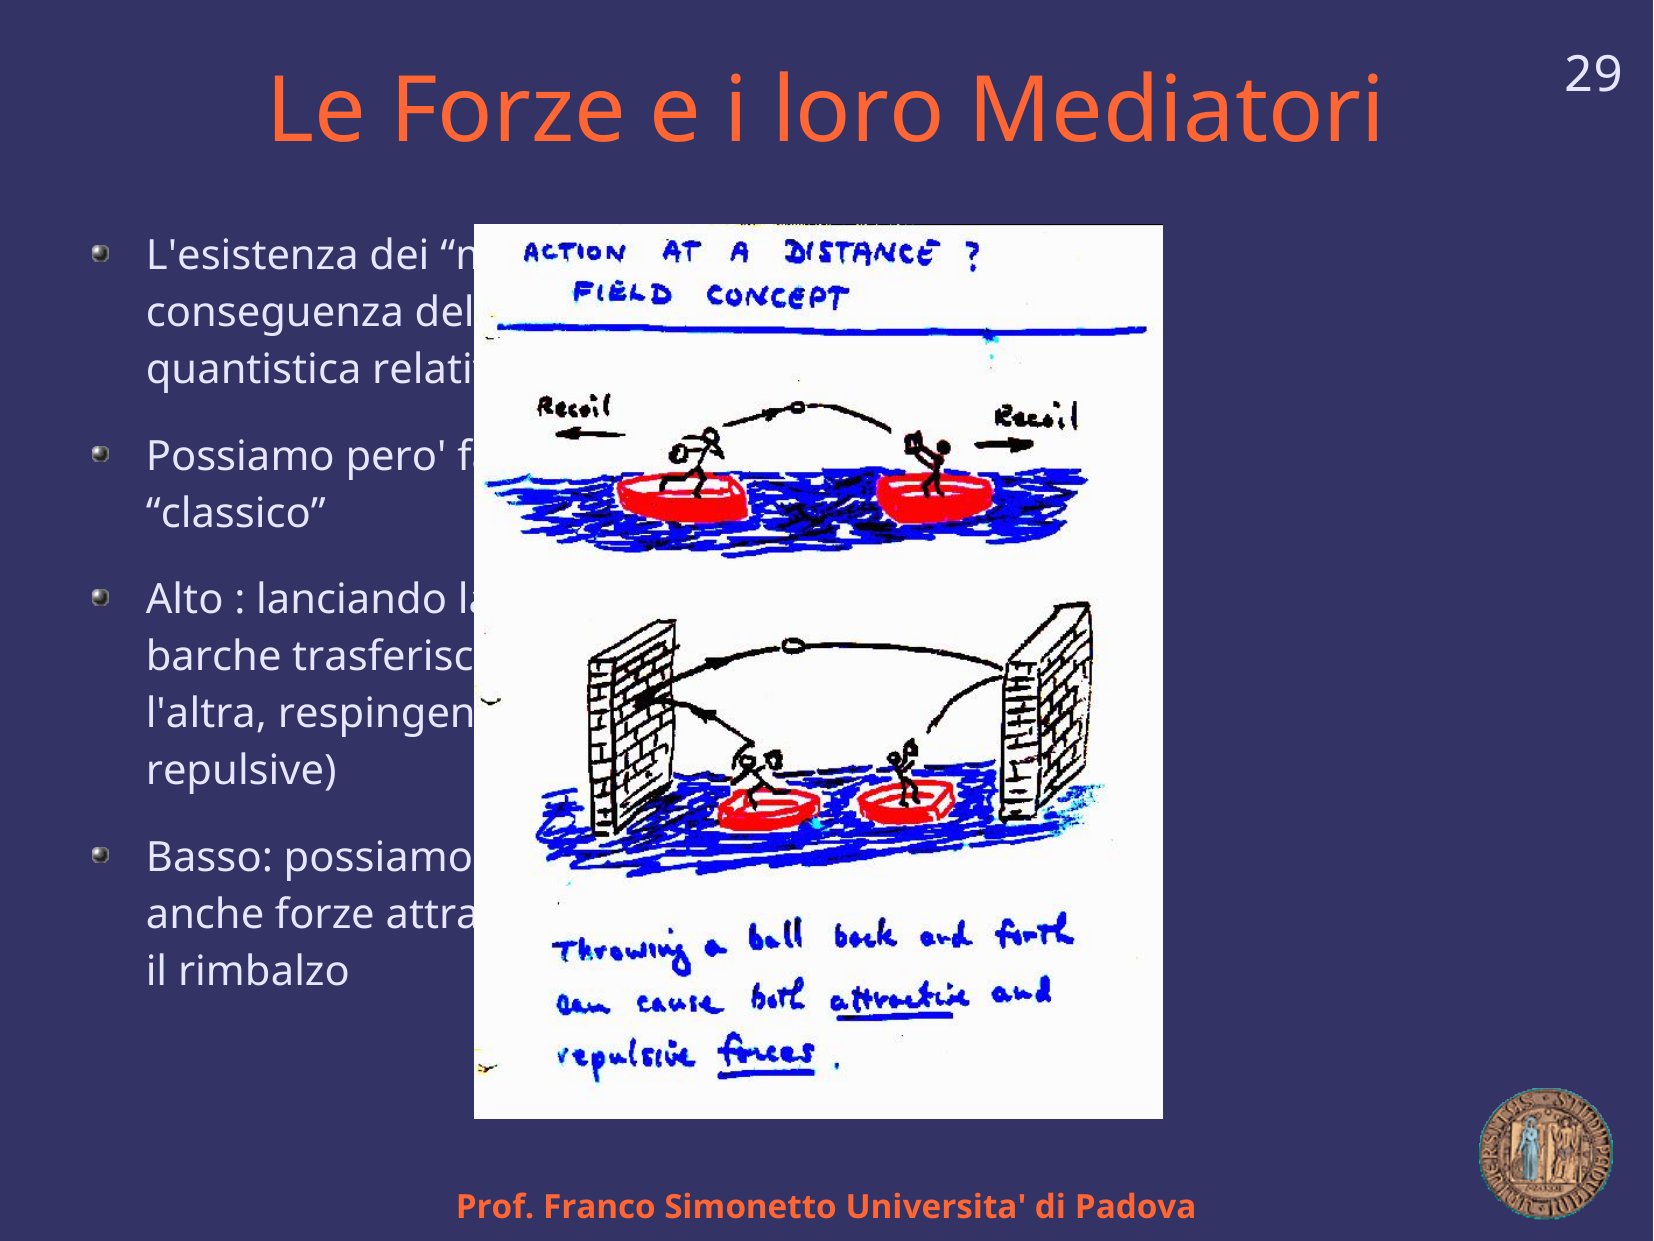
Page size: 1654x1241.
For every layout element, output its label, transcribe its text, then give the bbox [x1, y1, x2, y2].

title Le Forze e i loro Mediatori [82, 55, 1571, 156]
picture [371, 224, 1613, 1221]
list L'esistenza dei “mediatori” e' una conseguenza della meccanica quantistica relativistiva Possiamo pero' fare un esempio “classico” Alto : lanciando la palla le due barche trasferiscono energia l'un l'altra, respingendonsi (forze repulsive) Basso: possiamo sviluppare anche forze attrattive sfruttando il rimbalzo [75, 225, 371, 1119]
